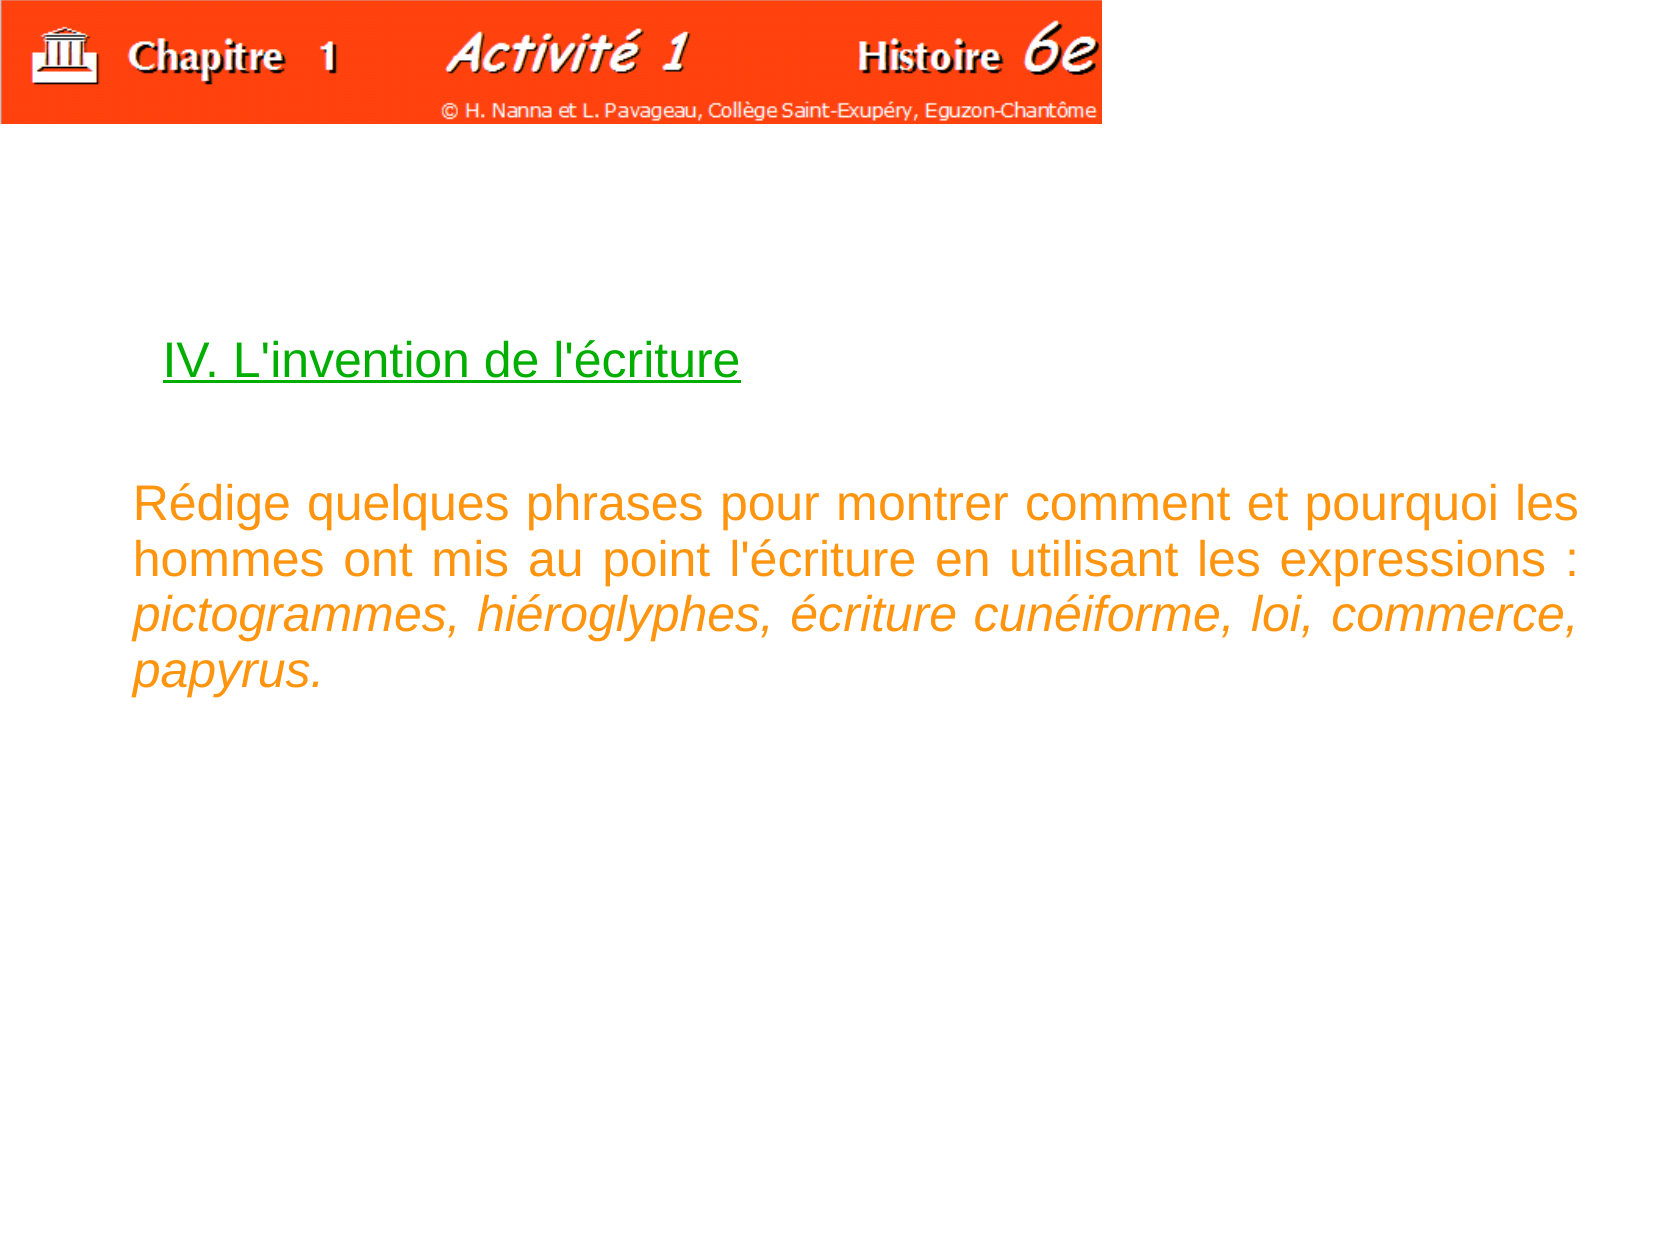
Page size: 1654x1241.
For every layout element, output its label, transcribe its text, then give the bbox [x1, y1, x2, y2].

text_box Rédige quelques phrases pour montrer comment et pourquoi les hommes ont mis au point l'écriture en utilisant les expressions : pictogrammes, hiéroglyphes, écriture cunéiforme, loi, commerce, papyrus. [118, 467, 1595, 706]
picture [0, 0, 1102, 124]
text_box IV. L'invention de l'écriture [147, 324, 756, 396]
